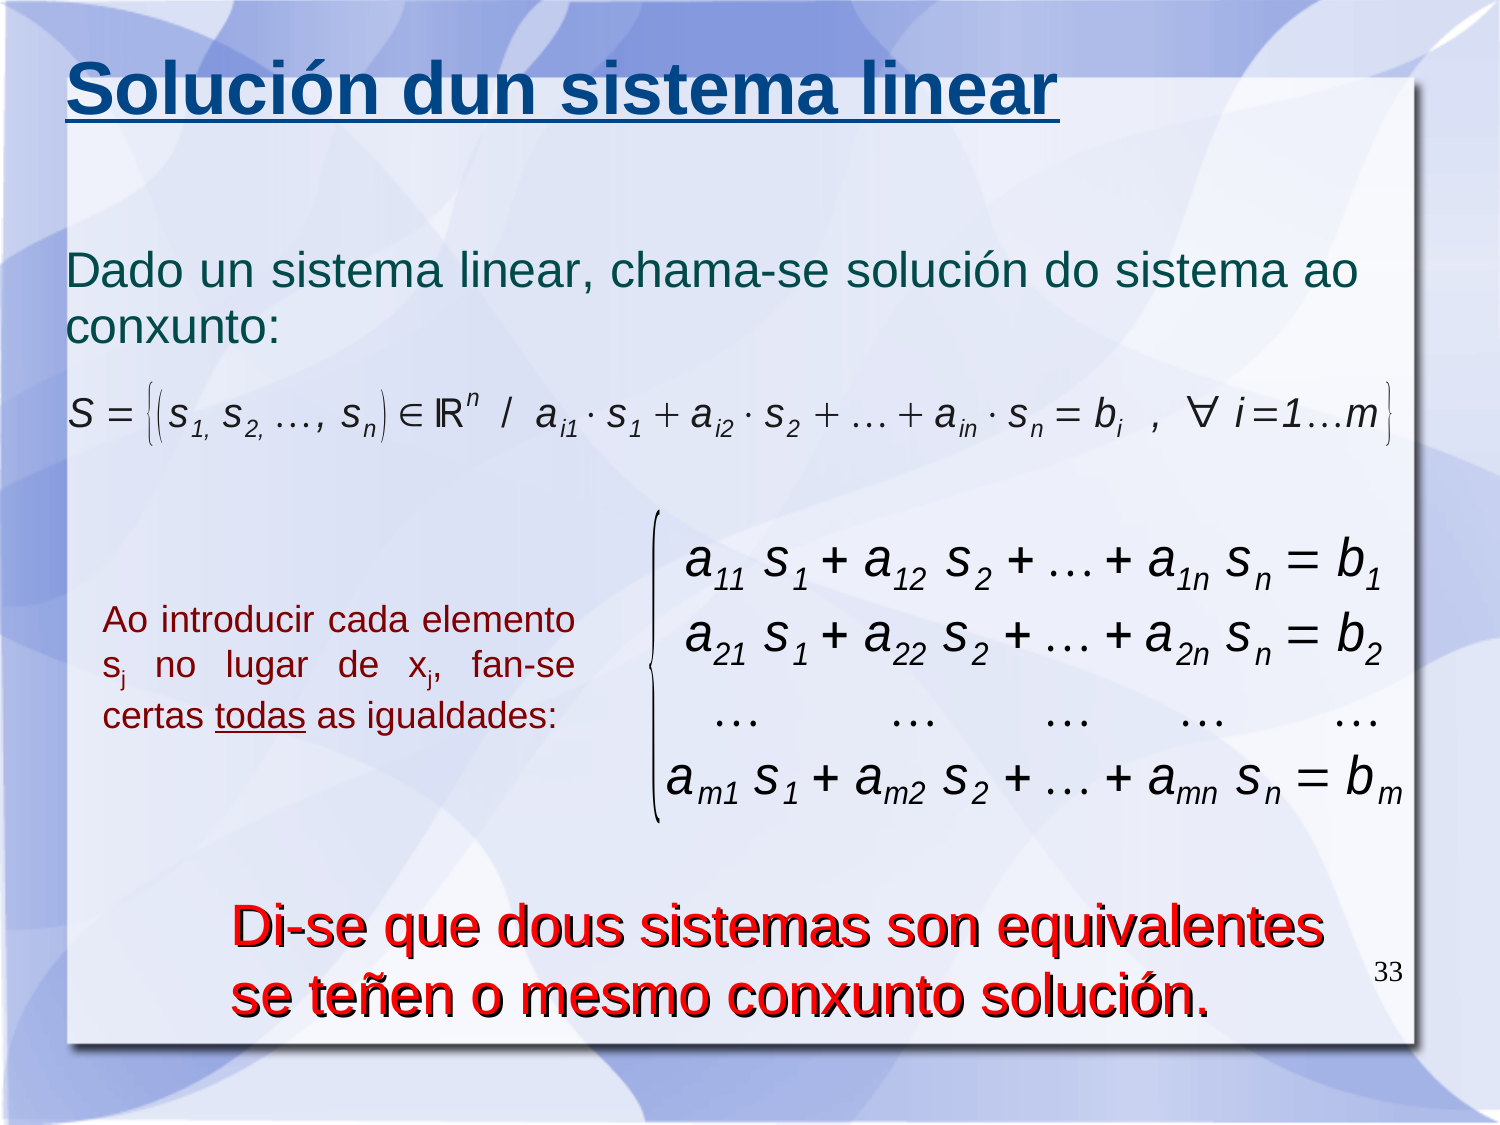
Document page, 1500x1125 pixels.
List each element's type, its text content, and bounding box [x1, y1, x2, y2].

title Solución dun sistema linear [59, 29, 1441, 148]
text_box Di-se que dous sistemas son equivalentes se teñen o mesmo conxunto solución. [216, 879, 1347, 1035]
text_box Ao introducir cada elemento sj no lugar de xj, fan-se certas todas as igualdades: [87, 587, 591, 744]
picture [0, 0, 1500, 1125]
chart [634, 509, 1418, 828]
chart [57, 380, 1404, 449]
list Dado un sistema linear, chama-se solución do sistema ao conxunto: [59, 236, 1441, 361]
